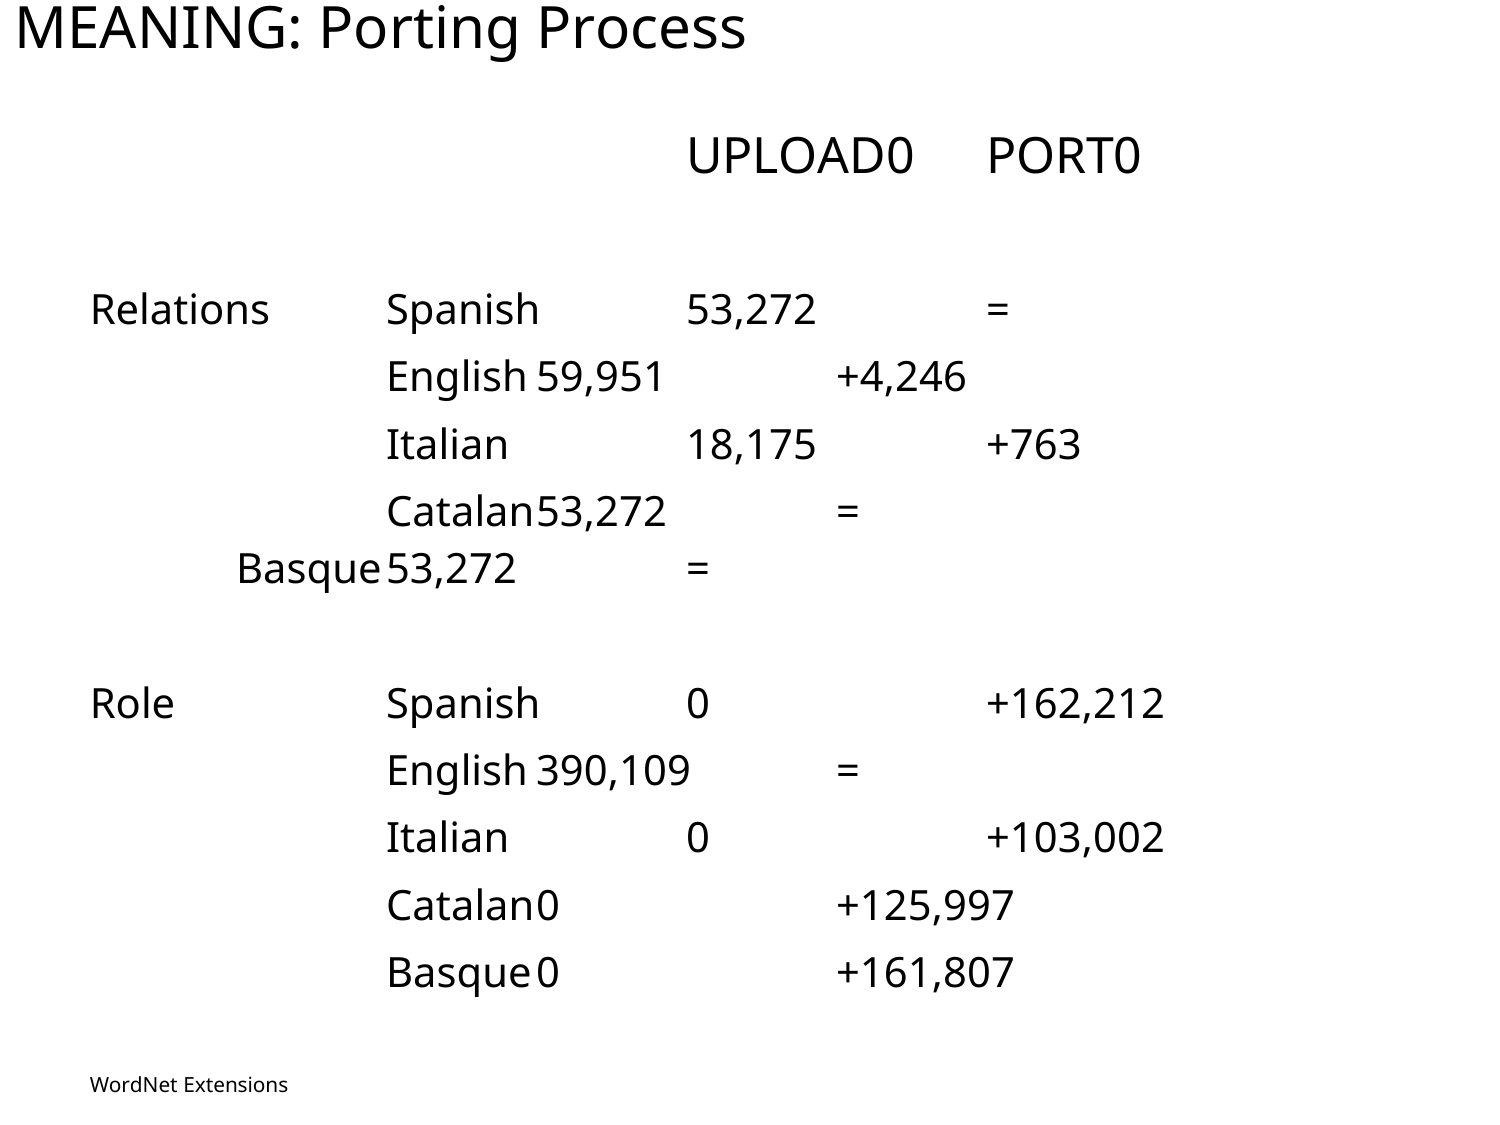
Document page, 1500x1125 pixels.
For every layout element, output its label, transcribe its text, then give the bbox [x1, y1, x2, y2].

list UPLOAD0 PORT0 Relations Spanish 53,272 = English 59,951 +4,246 Italian 18,175 +763 Catalan 53,272 = Basque 53,272 = Role Spanish 0 +162,212 English 390,109 = Italian 0 +103,002 Catalan 0 +125,997 Basque 0 +161,807 [75, 112, 1438, 1001]
title MEANING: Porting Process [0, 0, 1500, 70]
